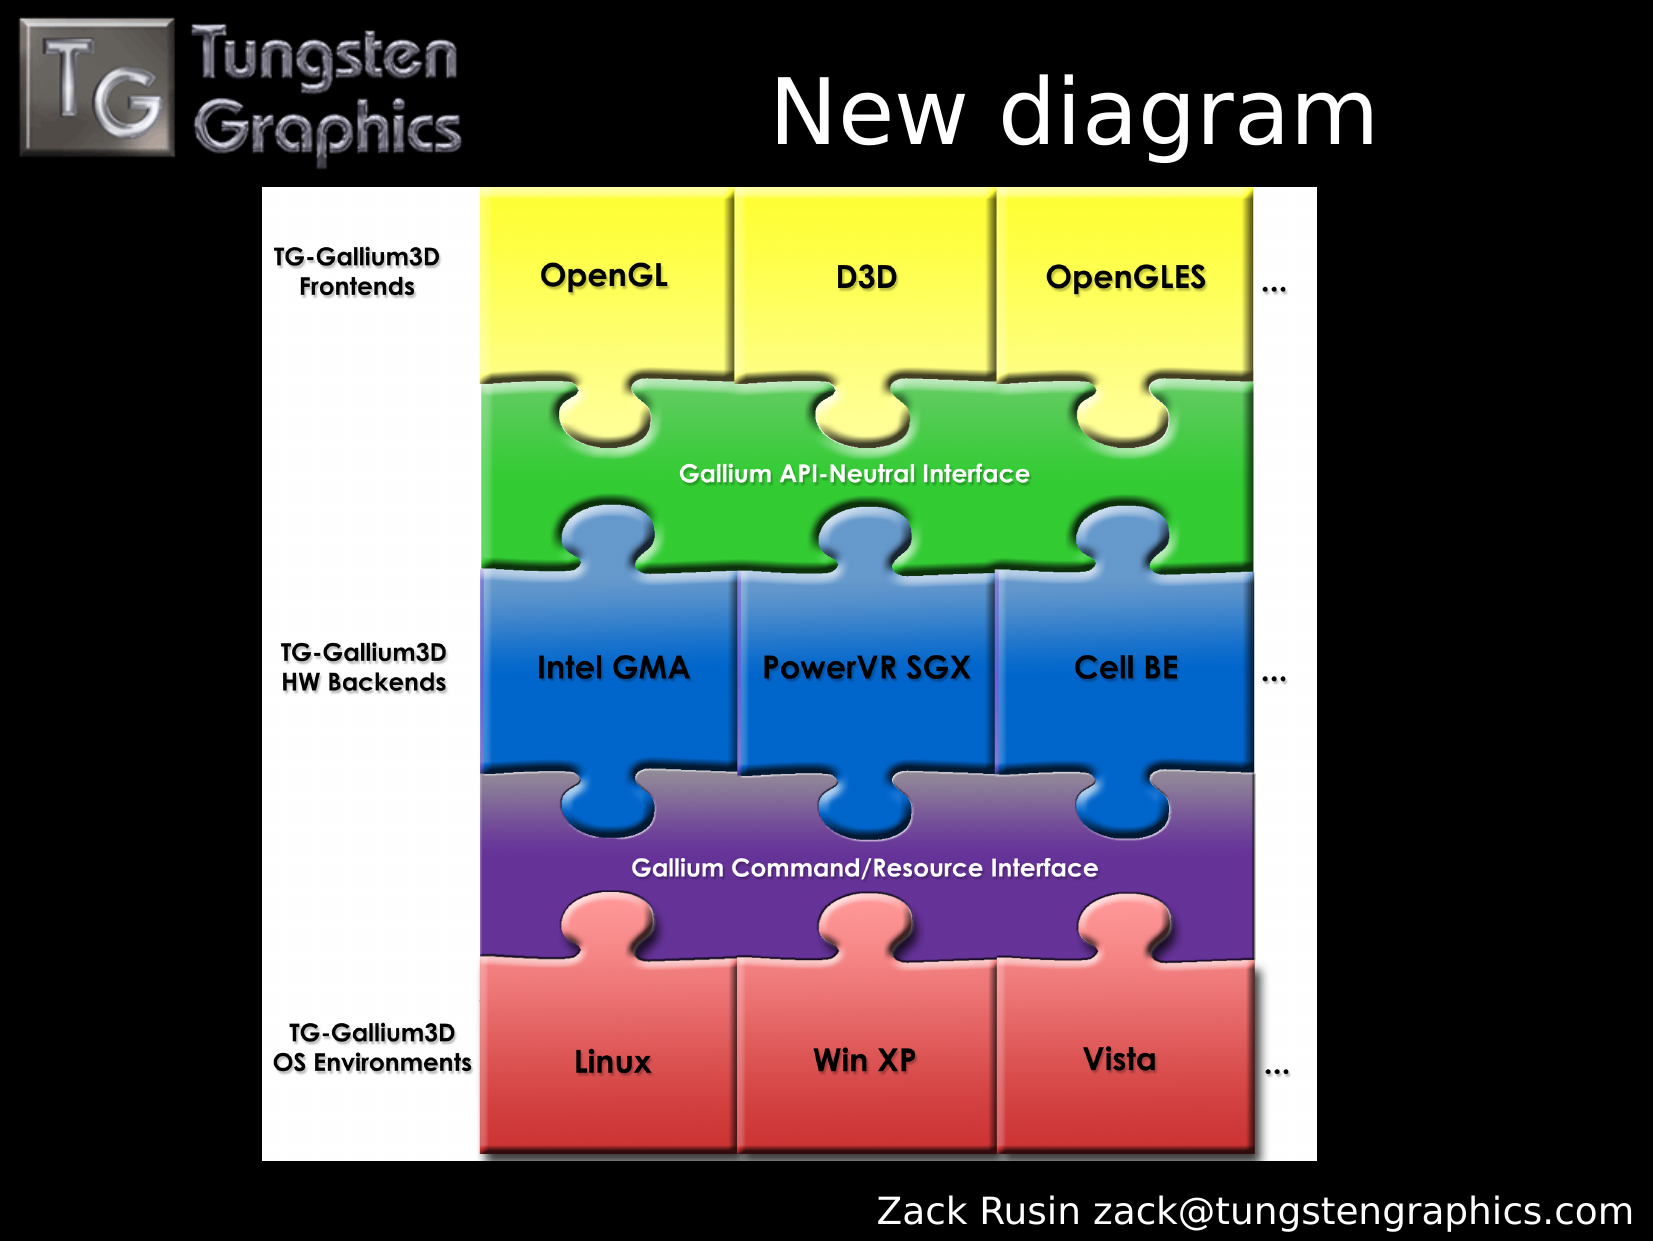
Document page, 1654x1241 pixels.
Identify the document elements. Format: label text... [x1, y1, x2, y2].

title New diagram [567, 37, 1613, 188]
text_box Zack Rusin zack@tungstengraphics.com [787, 1182, 1651, 1241]
picture [0, 0, 1317, 1162]
